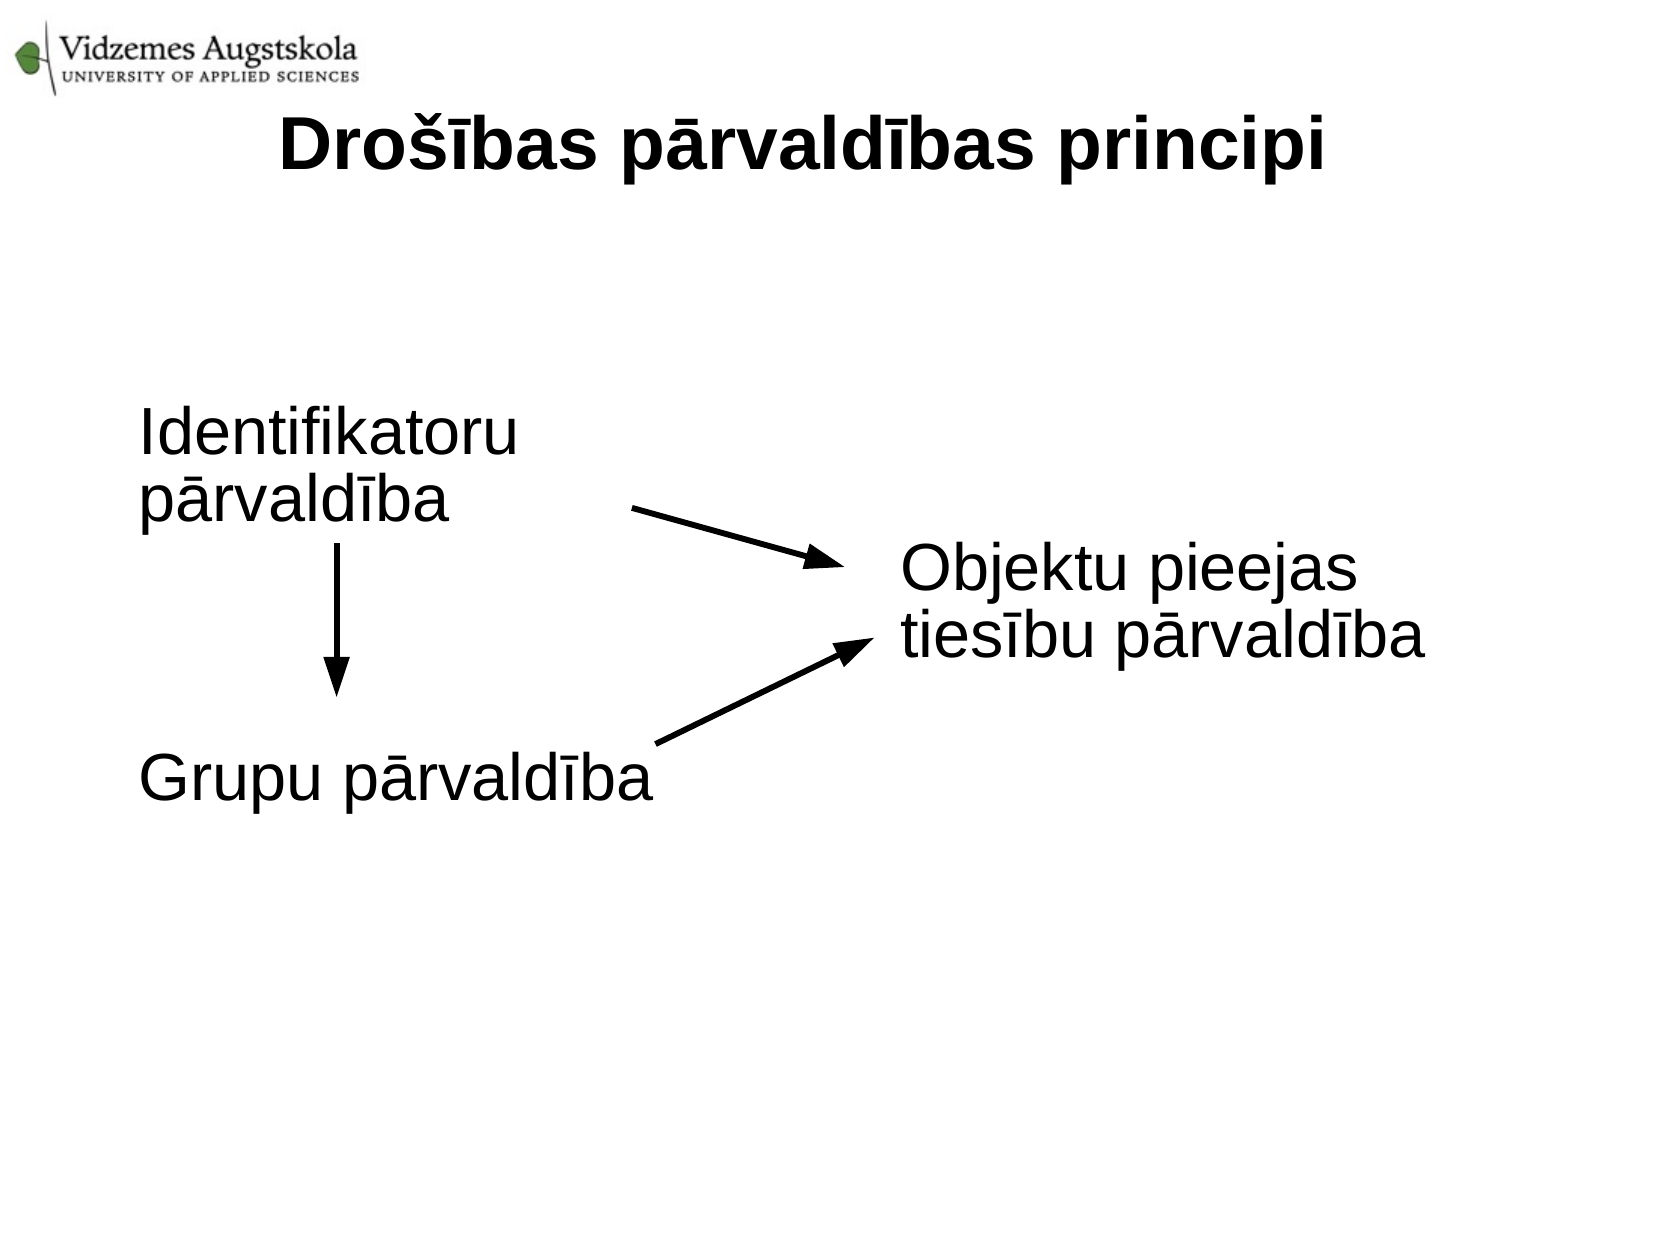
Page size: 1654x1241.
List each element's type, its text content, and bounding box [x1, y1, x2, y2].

title Drošības pārvaldības principi [94, 96, 1512, 195]
picture [5, 2, 368, 113]
list Objektu pieejas tiesību pārvaldība [844, 431, 1570, 1107]
list Identifikatoru pārvaldība Grupu pārvaldība [82, 395, 808, 1107]
